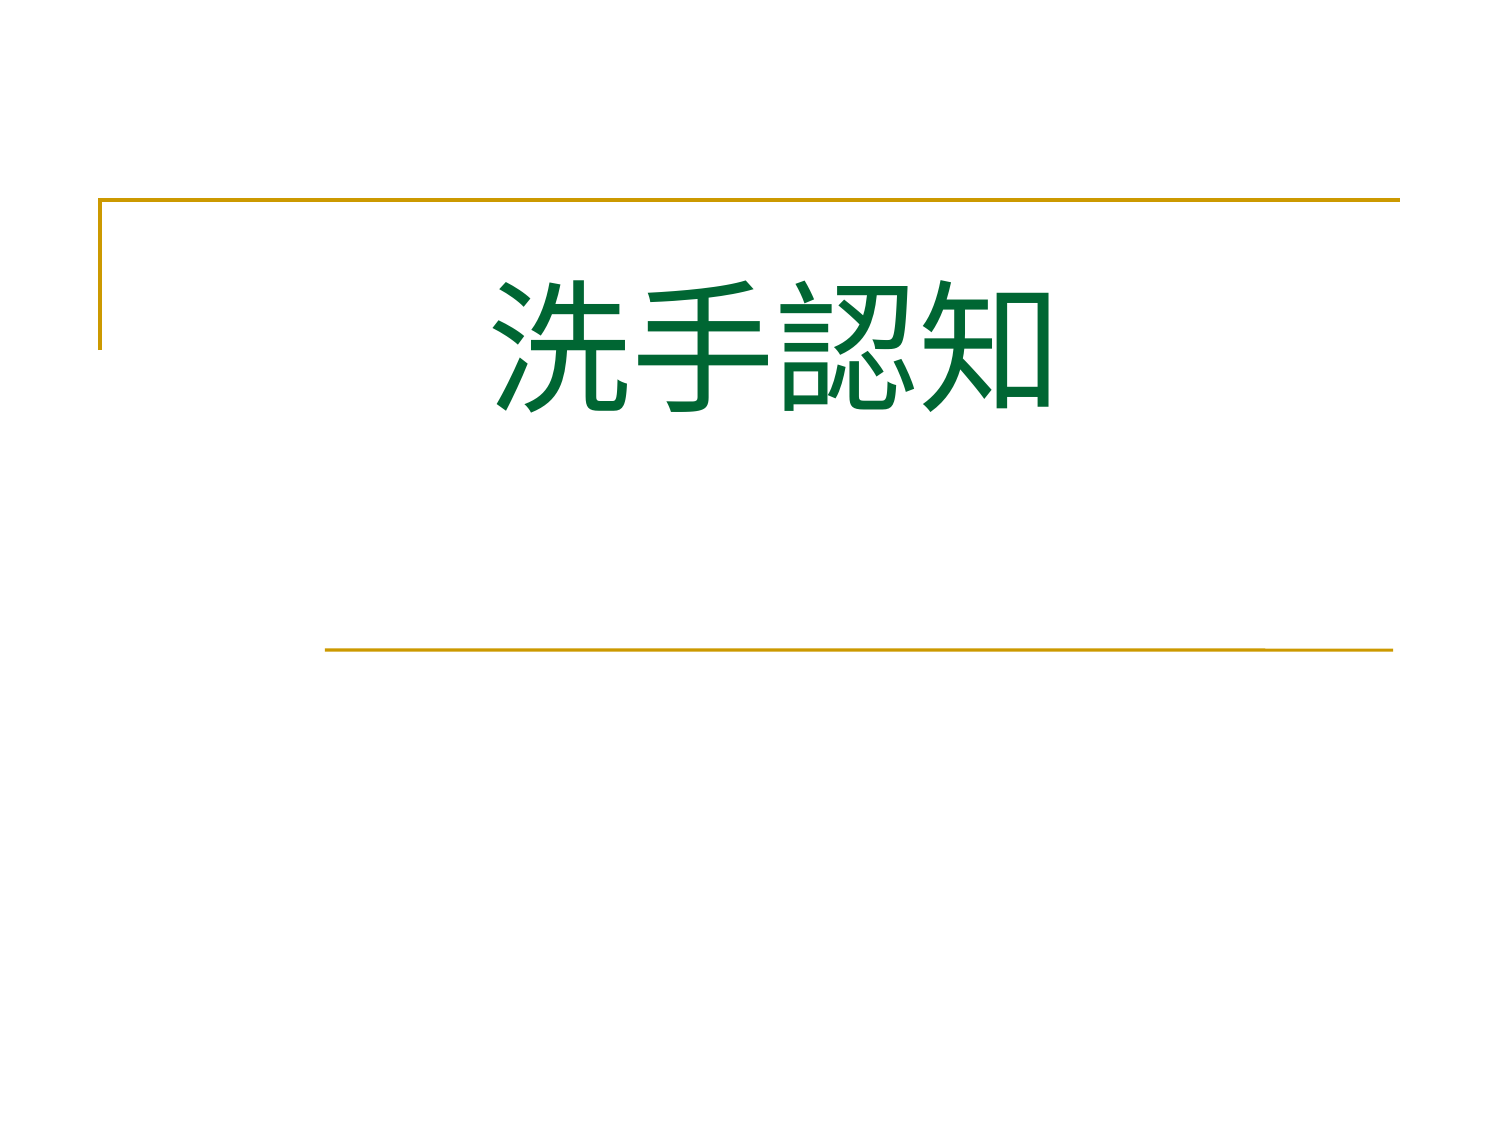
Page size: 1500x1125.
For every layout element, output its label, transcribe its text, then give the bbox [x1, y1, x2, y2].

title 洗手認知 [150, 249, 1401, 538]
